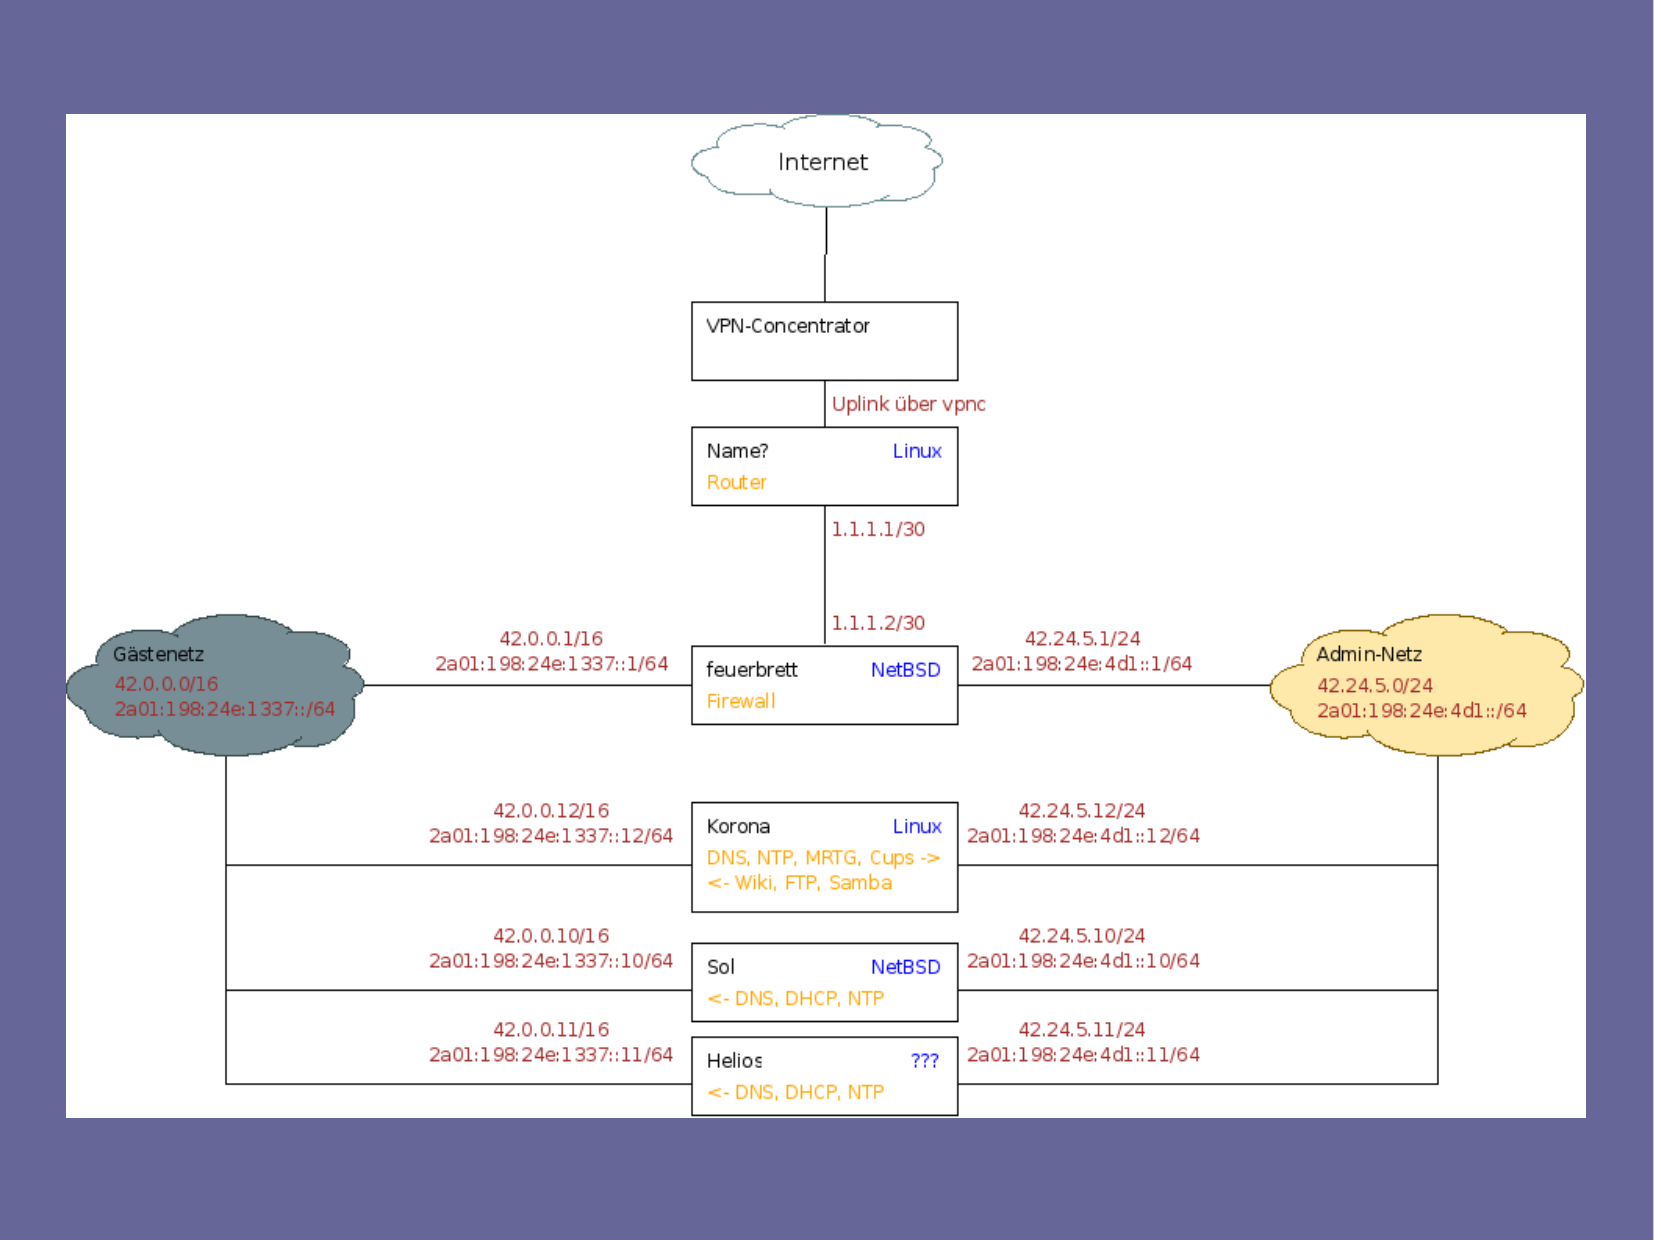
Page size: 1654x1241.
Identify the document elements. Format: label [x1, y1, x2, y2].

picture [66, 114, 1586, 1118]
